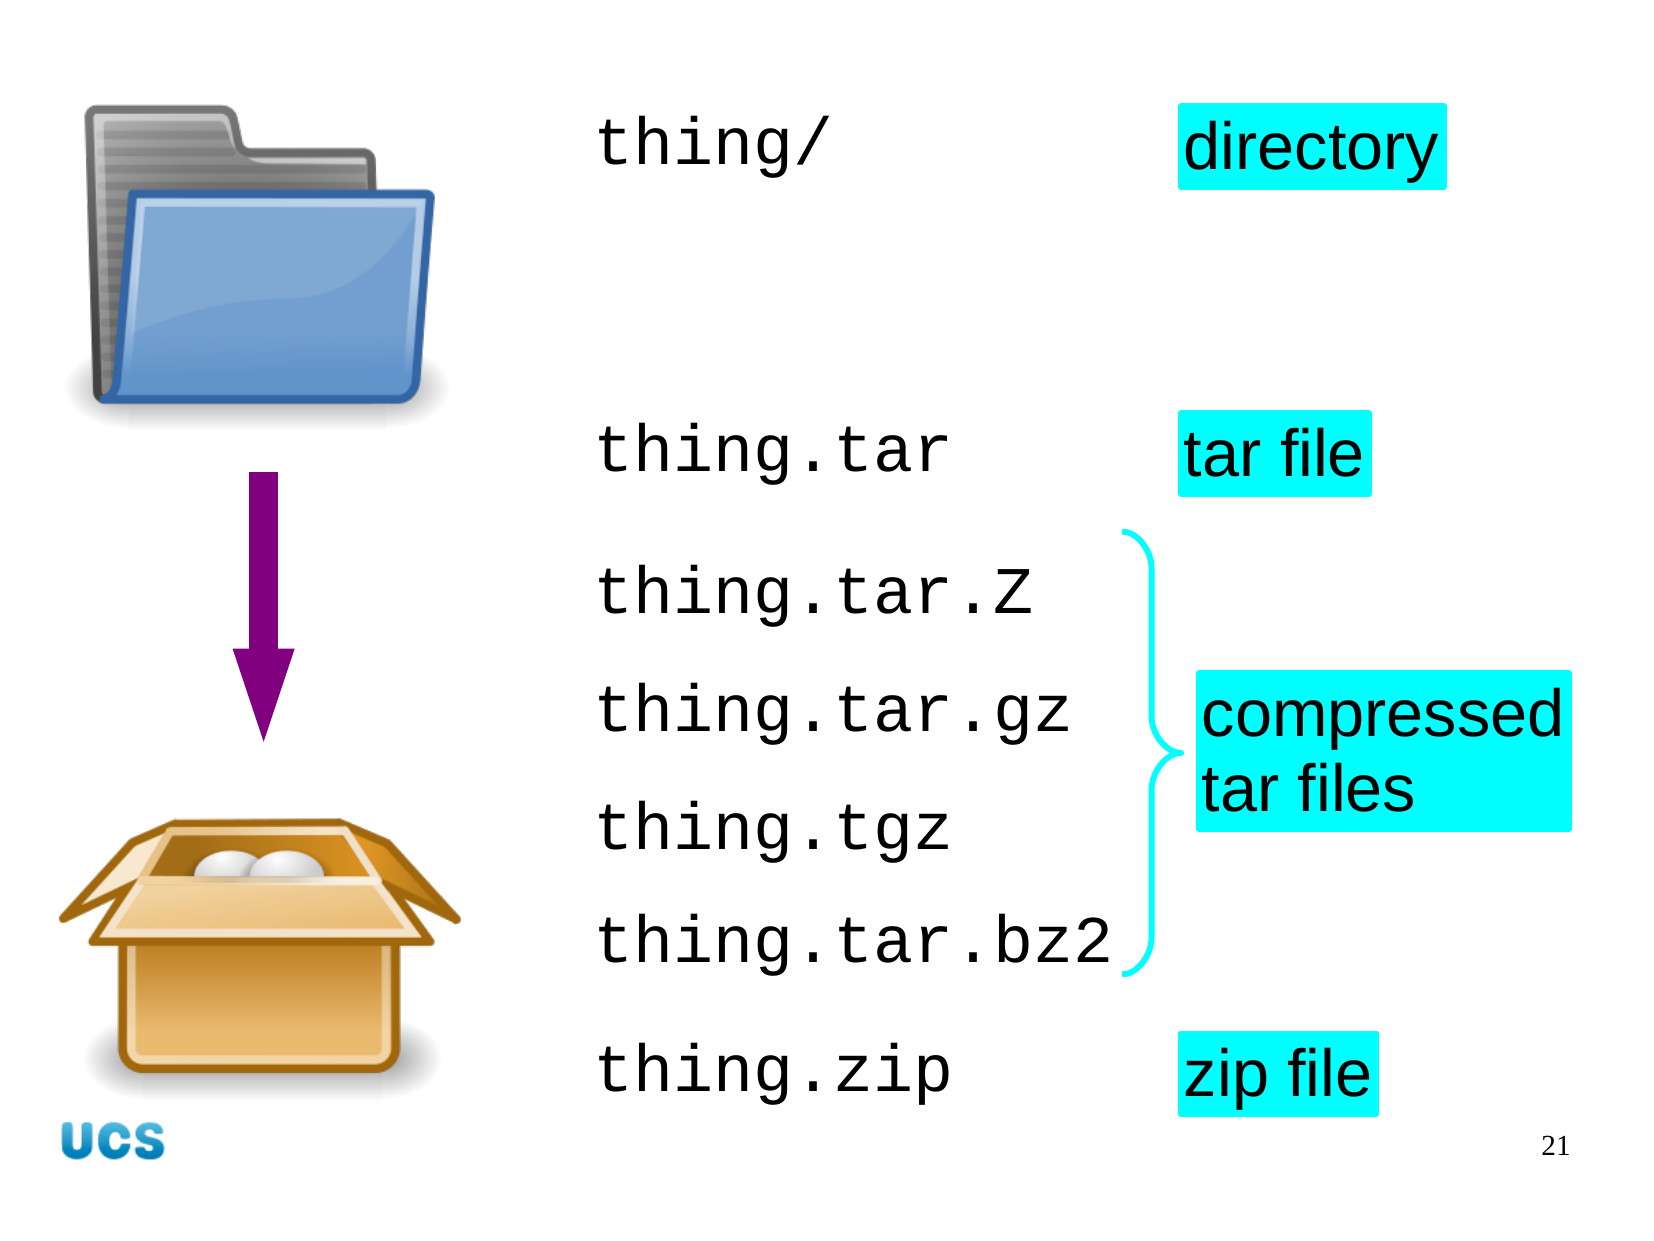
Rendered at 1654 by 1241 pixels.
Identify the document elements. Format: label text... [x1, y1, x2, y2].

text_box thing/ [590, 106, 837, 188]
text_box directory [1181, 106, 1444, 188]
text_box thing.tgz [590, 791, 957, 873]
text_box thing.tar.Z [590, 555, 1037, 637]
text_box tar file [1181, 413, 1369, 495]
picture [59, 62, 469, 472]
text_box thing.zip [590, 1033, 957, 1115]
text_box zip file [1181, 1033, 1377, 1115]
text_box compressed tar files [1198, 673, 1570, 829]
text_box thing.tar [590, 413, 957, 495]
text_box thing.tar.bz2 [590, 903, 1117, 986]
text_box thing.tar.gz [590, 673, 1077, 755]
picture [59, 741, 469, 1161]
